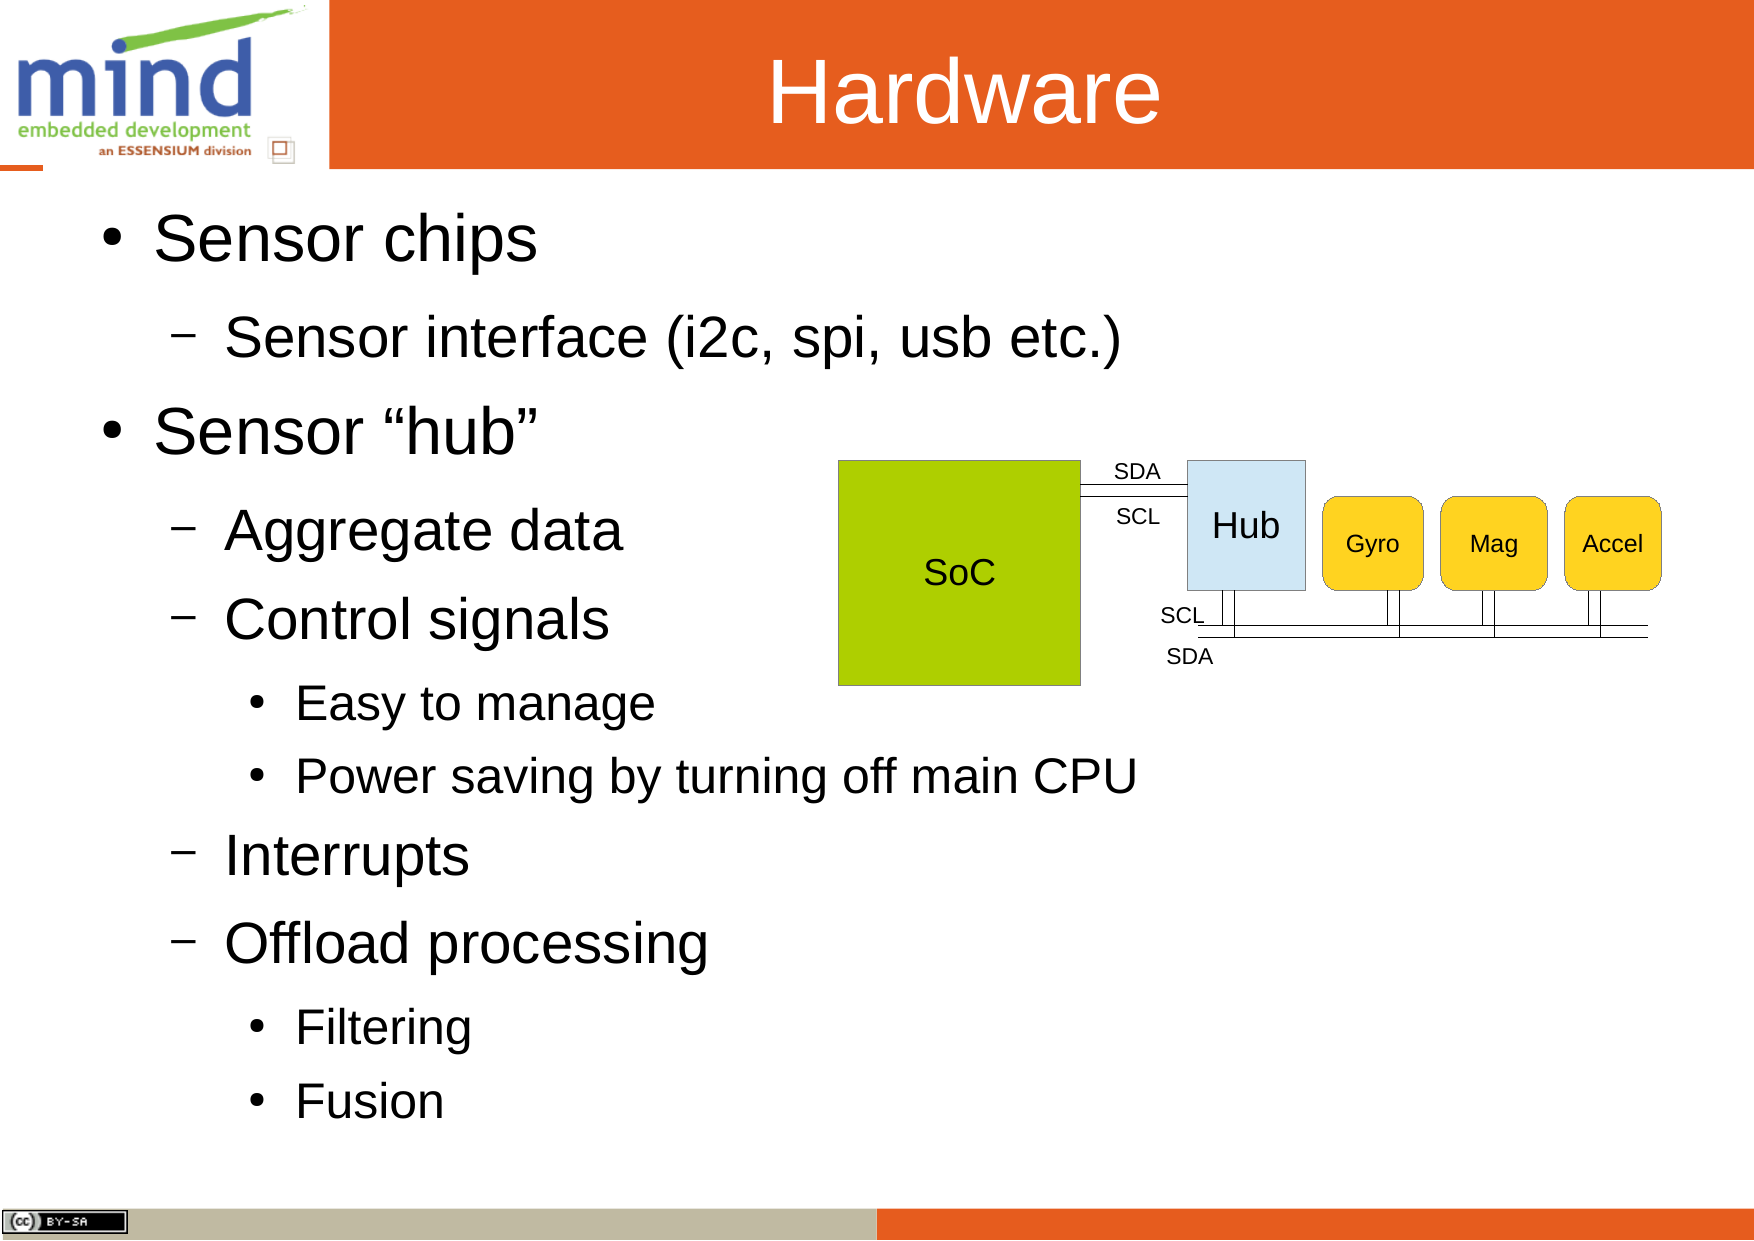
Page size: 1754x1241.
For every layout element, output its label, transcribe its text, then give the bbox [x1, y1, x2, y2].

picture [2, 1210, 128, 1234]
text_box Hub [1187, 460, 1306, 591]
list Sensor chips Sensor interface (i2c, spi, usb etc.) Sensor “hub” Aggregate data Control signals Easy to manage Power saving by turning off main CPU Interrupts Offload processing Filtering Fusion [82, 200, 1662, 1193]
picture [5, 5, 175, 164]
text_box SDA [1151, 635, 1229, 677]
text_box Gyro [1322, 496, 1424, 591]
title Hardware [175, 0, 1754, 196]
text_box SCL [1101, 496, 1176, 537]
text_box SoC [838, 460, 1081, 686]
text_box Accel [1564, 496, 1662, 591]
text_box SCL [1145, 595, 1220, 636]
text_box SDA [1099, 451, 1176, 492]
text_box Mag [1440, 496, 1548, 591]
